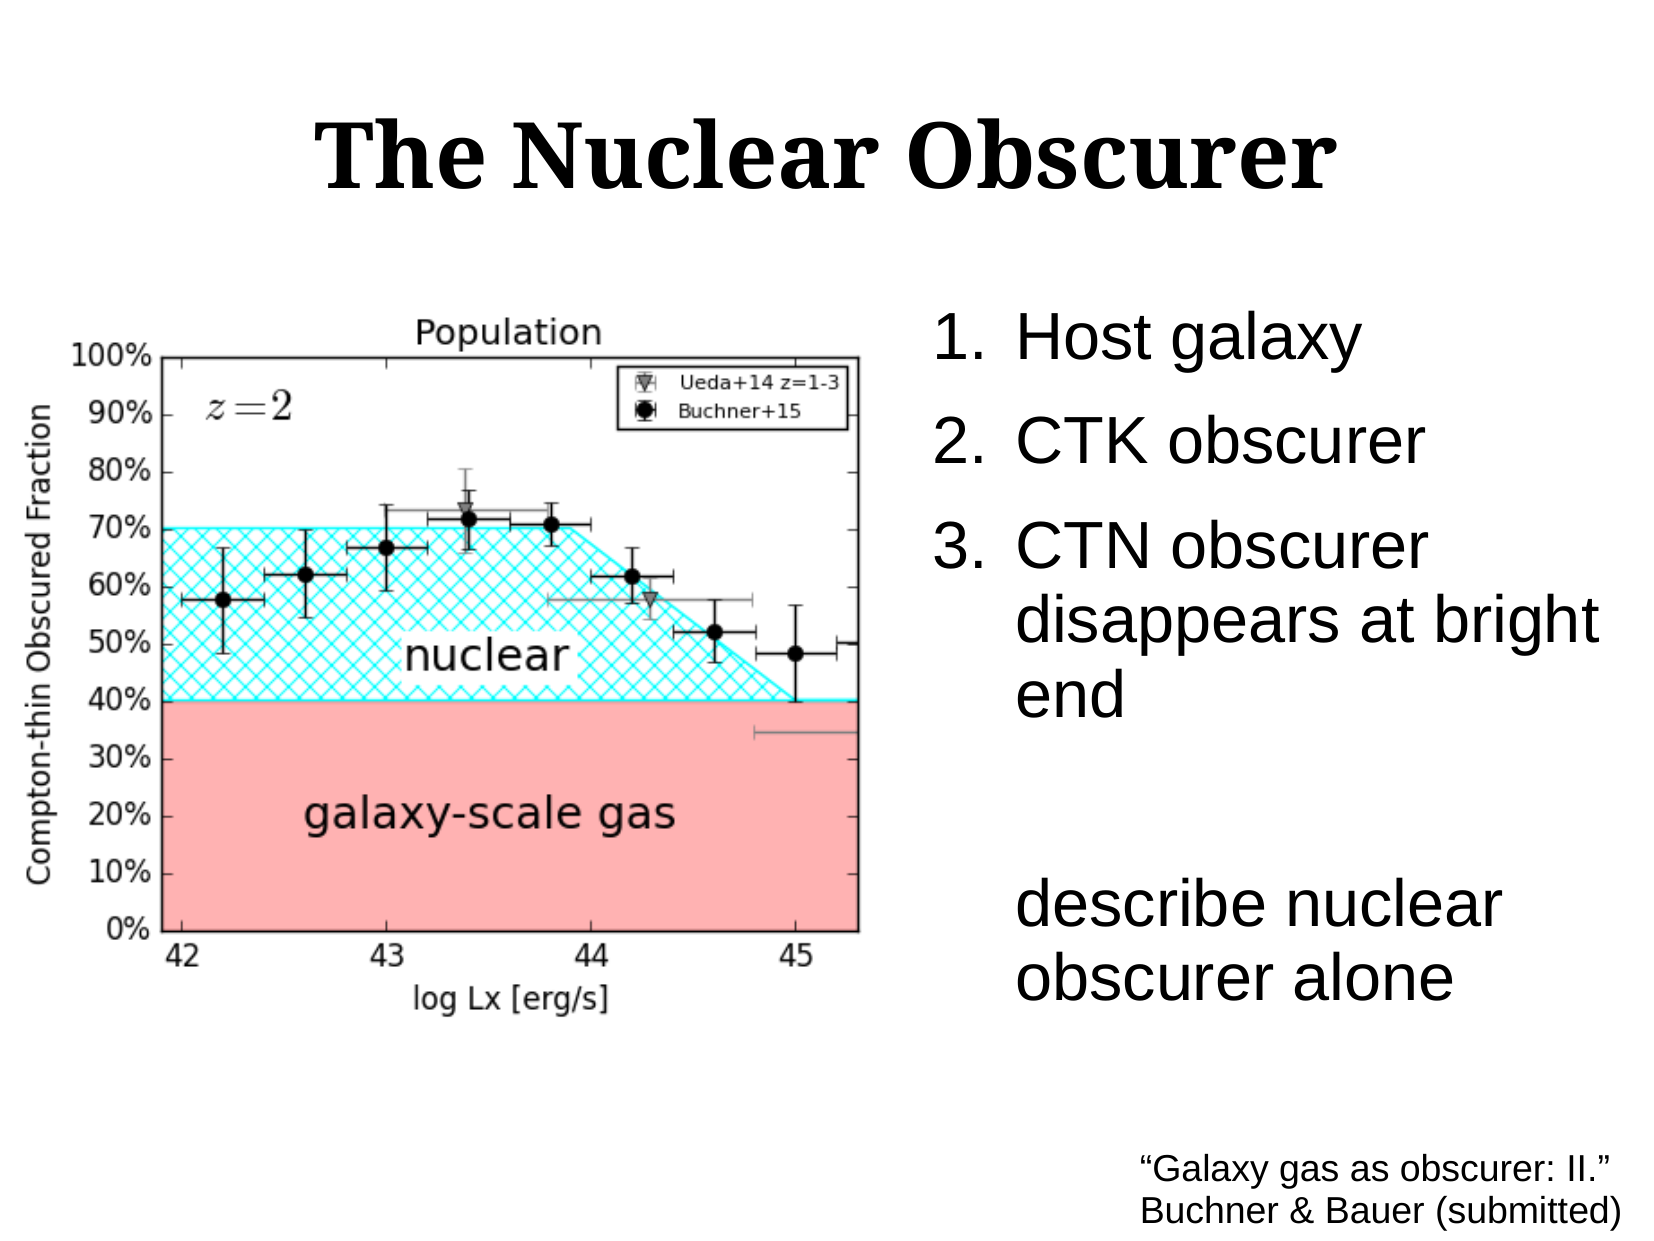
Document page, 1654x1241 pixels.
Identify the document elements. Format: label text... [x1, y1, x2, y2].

list Host galaxy CTK obscurer CTN obscurer disappears at bright end describe nuclear obscurer alone [915, 195, 1621, 1201]
title The Nuclear Obscurer [82, 49, 1571, 257]
picture [9, 300, 874, 1036]
text_box “Galaxy gas as obscurer: II.” Buchner & Bauer (submitted) [1125, 1140, 1646, 1240]
